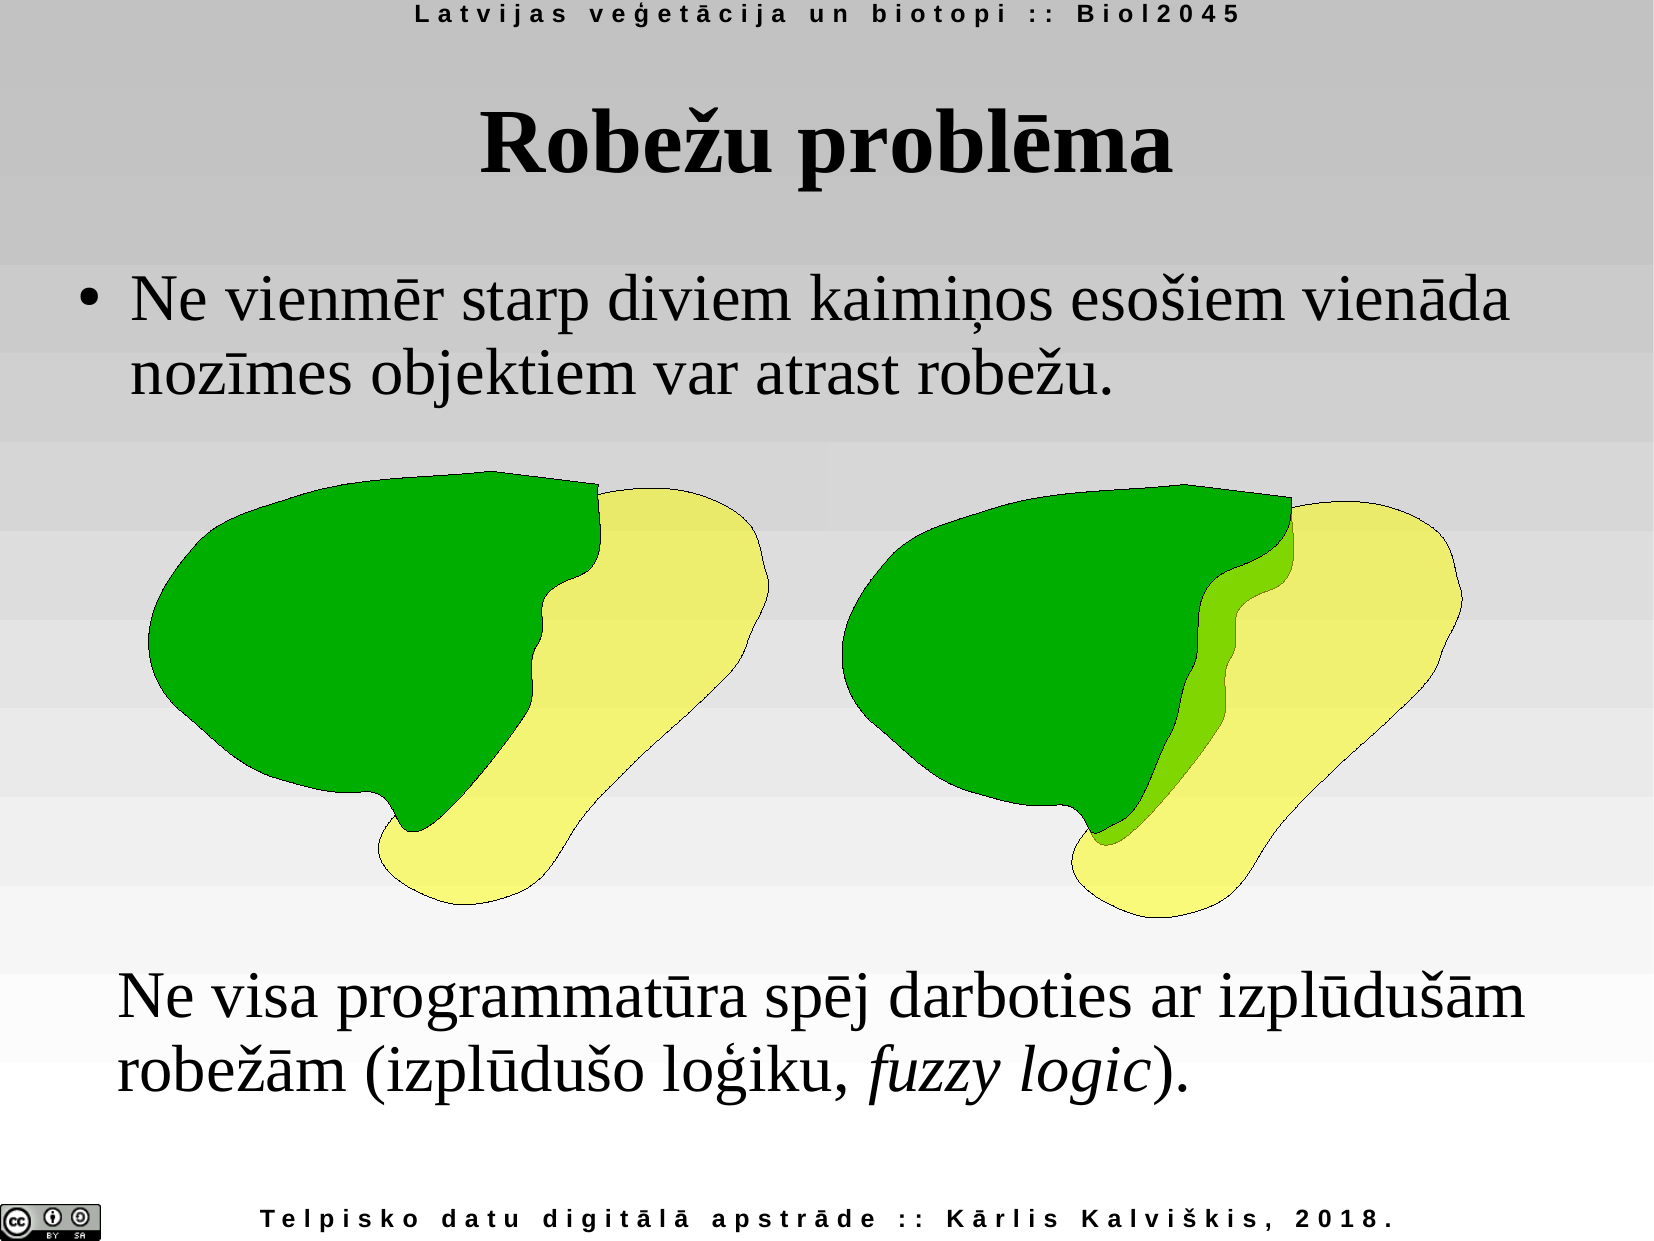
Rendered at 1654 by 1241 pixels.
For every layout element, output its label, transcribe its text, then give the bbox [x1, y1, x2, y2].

text_box [842, 484, 1463, 918]
picture [0, 0, 1654, 1241]
text_box [148, 471, 769, 905]
list Ne vienmēr starp diviem kaimiņos esošiem vienāda nozīmes objektiem var atrast robežu. [59, 261, 1596, 1175]
text_box Ne visa programmatūra spēj darboties ar izplūdušām robežām (izplūdušo loģiku, fuzzy logic). [117, 958, 1590, 1107]
title Robežu problēma [59, 37, 1596, 246]
